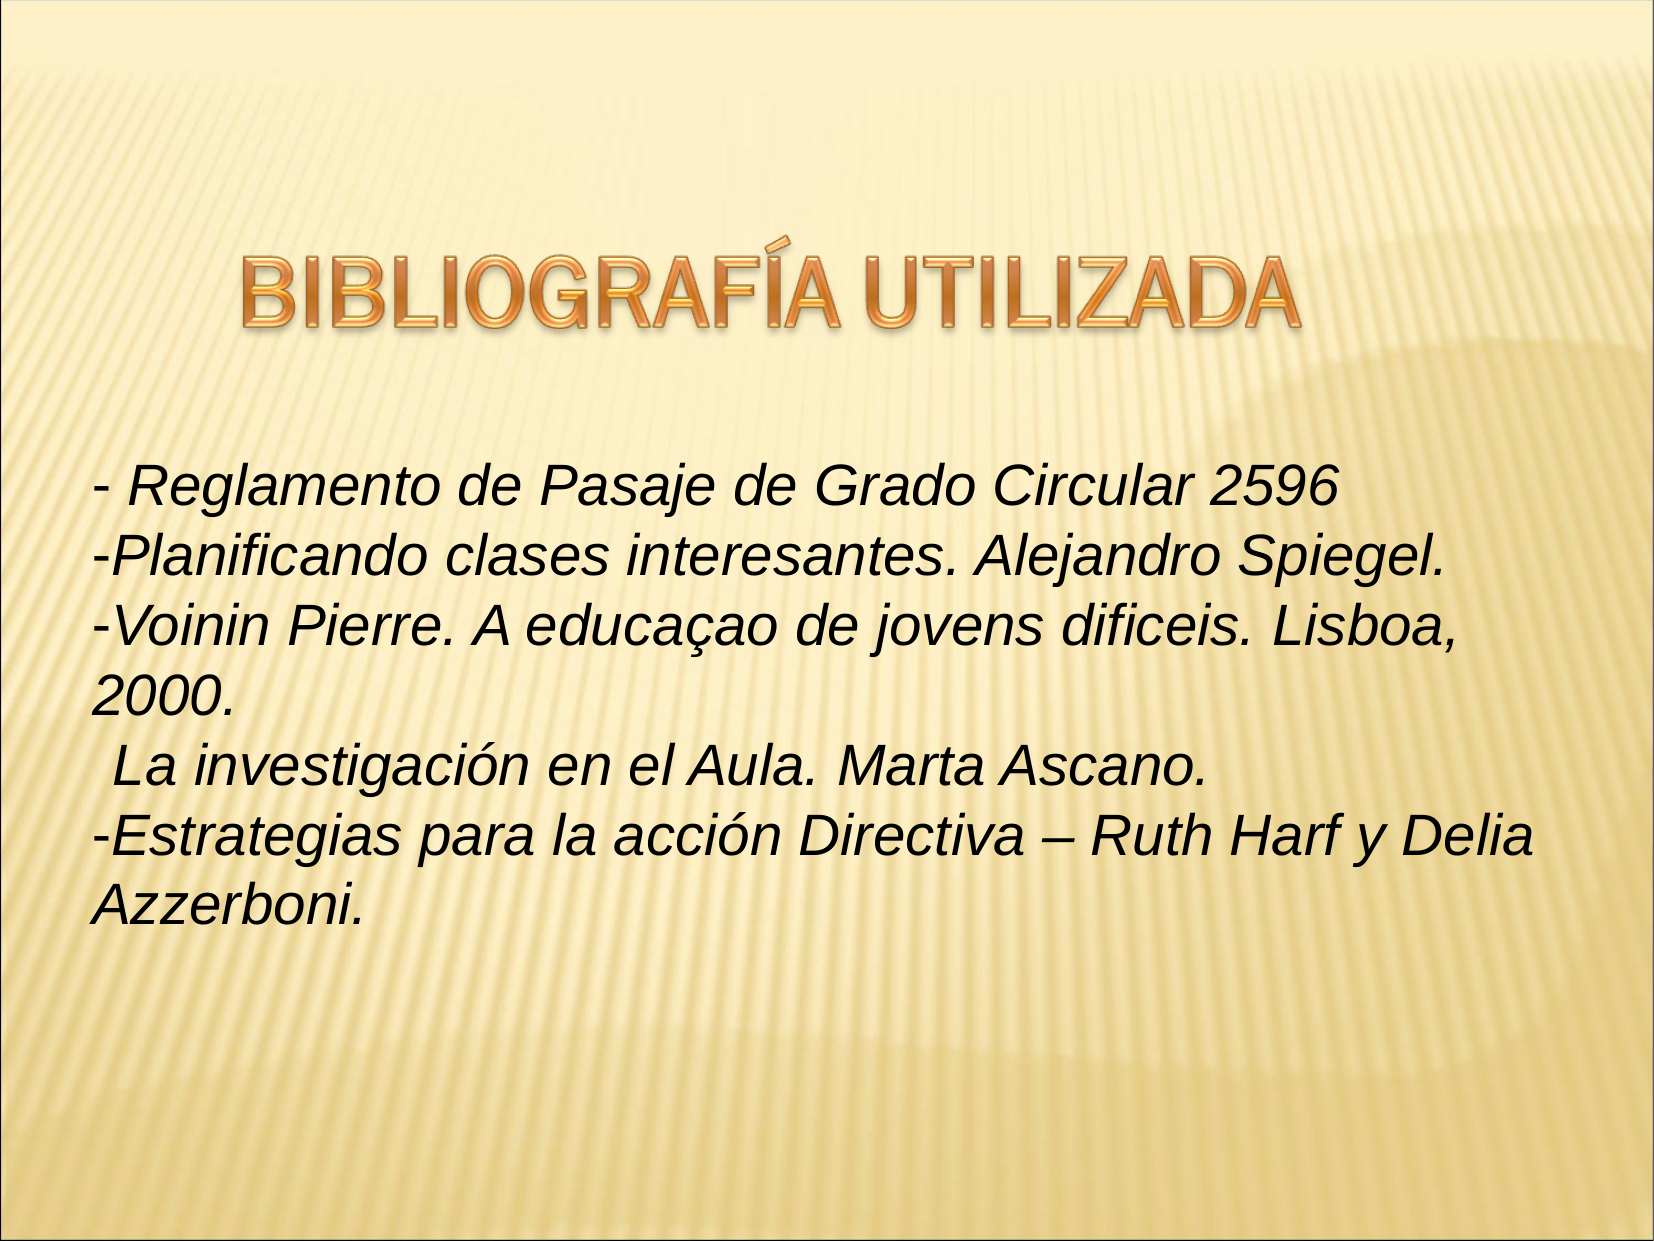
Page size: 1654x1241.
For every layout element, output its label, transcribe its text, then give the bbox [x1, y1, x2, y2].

picture [0, 0, 1654, 1241]
text_box Reglamento de Pasaje de Grado Circular 2596 Planificando clases interesantes. Alejandro Spiegel. Voinin Pierre. A educaçao de jovens dificeis. Lisboa, 2000. La investigación en el Aula. Marta Ascano. Estrategias para la acción Directiva – Ruth Harf y Delia Azzerboni. [77, 439, 1564, 945]
